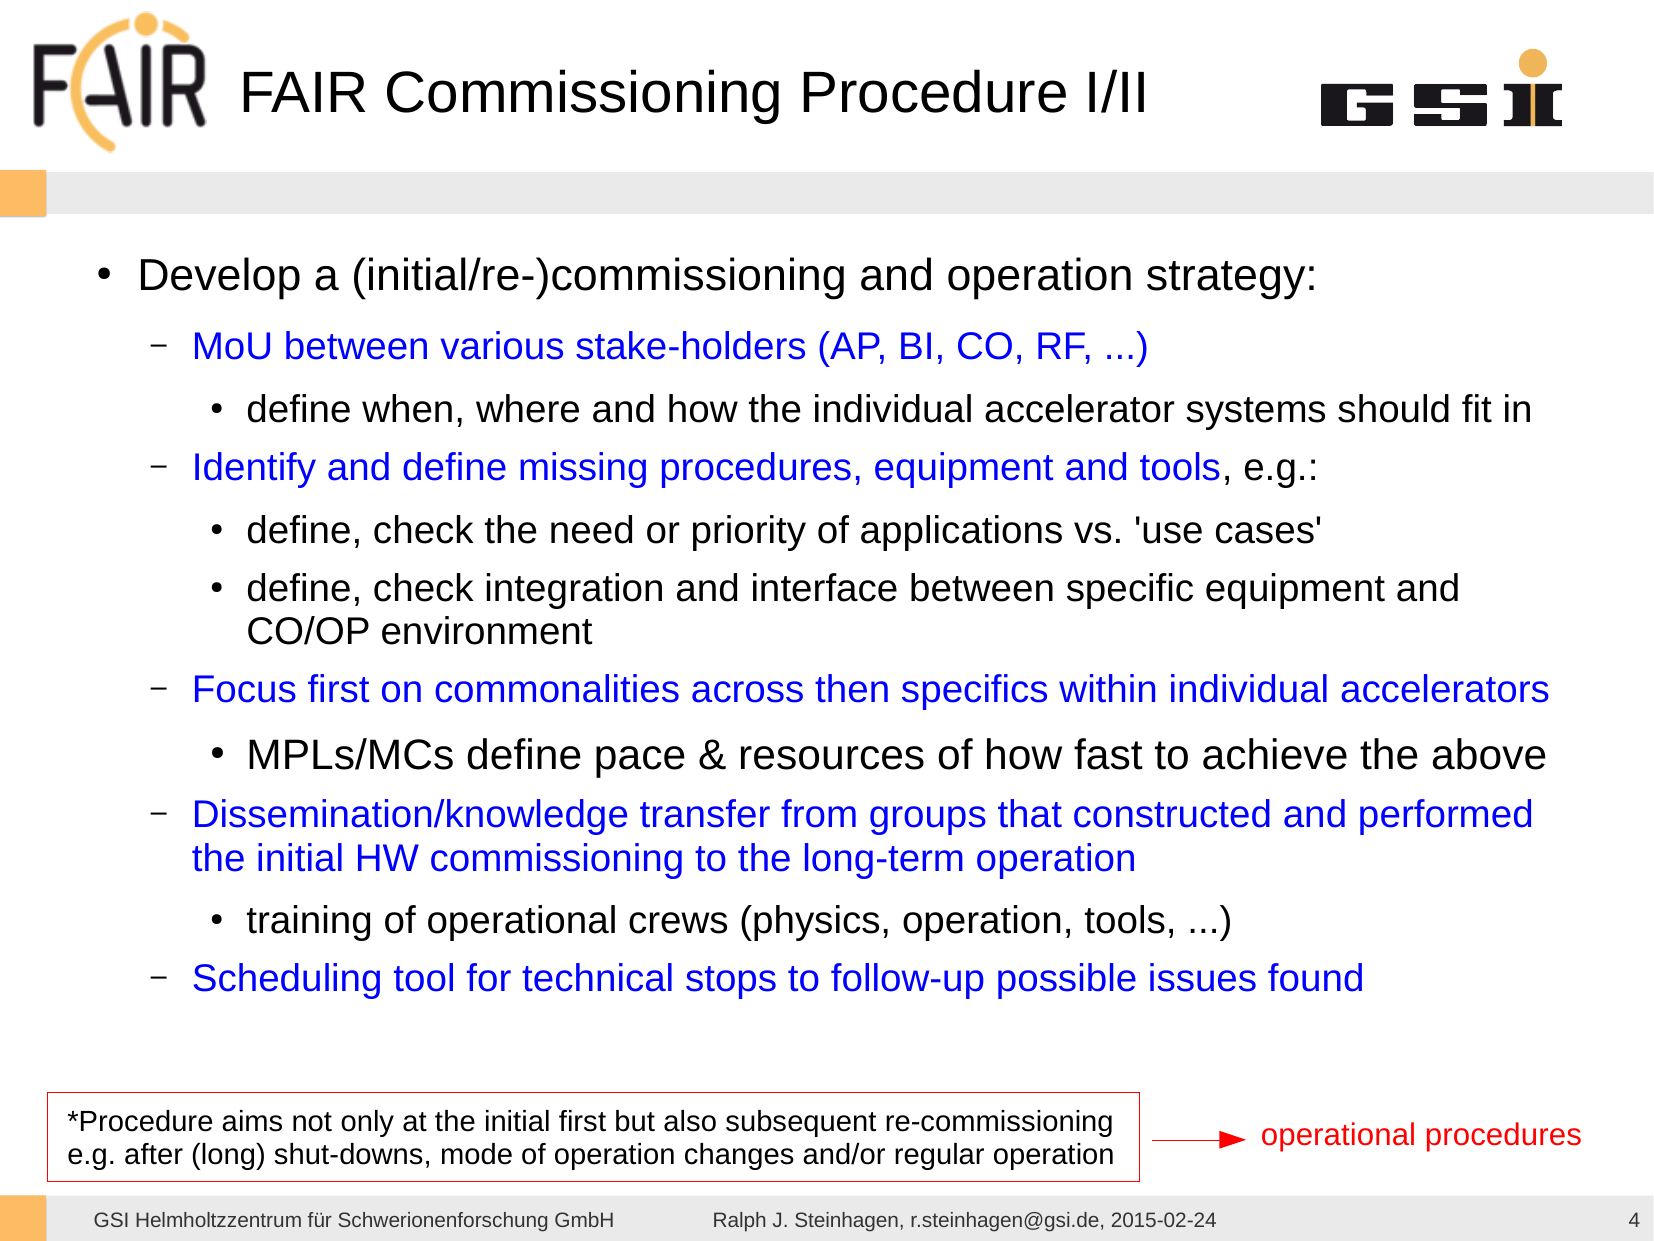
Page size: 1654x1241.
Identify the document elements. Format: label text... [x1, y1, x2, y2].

picture [33, 10, 207, 155]
list Develop a (initial/re-)commissioning and operation strategy: MoU between various stake-holders (AP, BI, CO, RF, ...) define when, where and how the individual accelerator systems should fit in Identify and define missing procedures, equipment and tools, e.g.: define, check the need or priority of applications vs. 'use cases' define, check integration and interface between specific equipment and CO/OP environment Focus first on commonalities across then specifics within individual accelerators MPLs/MCs define pace & resources of how fast to achieve the above Dissemination/knowledge transfer from groups that constructed and performed the initial HW commissioning to the long-term operation training of operational crews (physics, operation, tools, ...) Scheduling tool for technical stops to follow-up possible issues found [82, 249, 1571, 1059]
title FAIR Commissioning Procedure I/II [239, 23, 1301, 162]
text_box operational procedures [1246, 1110, 1598, 1160]
text_box *Procedure aims not only at the initial first but also subsequent re-commissioning e.g. after (long) shut-downs, mode of operation changes and/or regular operation [67, 1105, 1139, 1181]
picture [1319, 46, 1564, 129]
